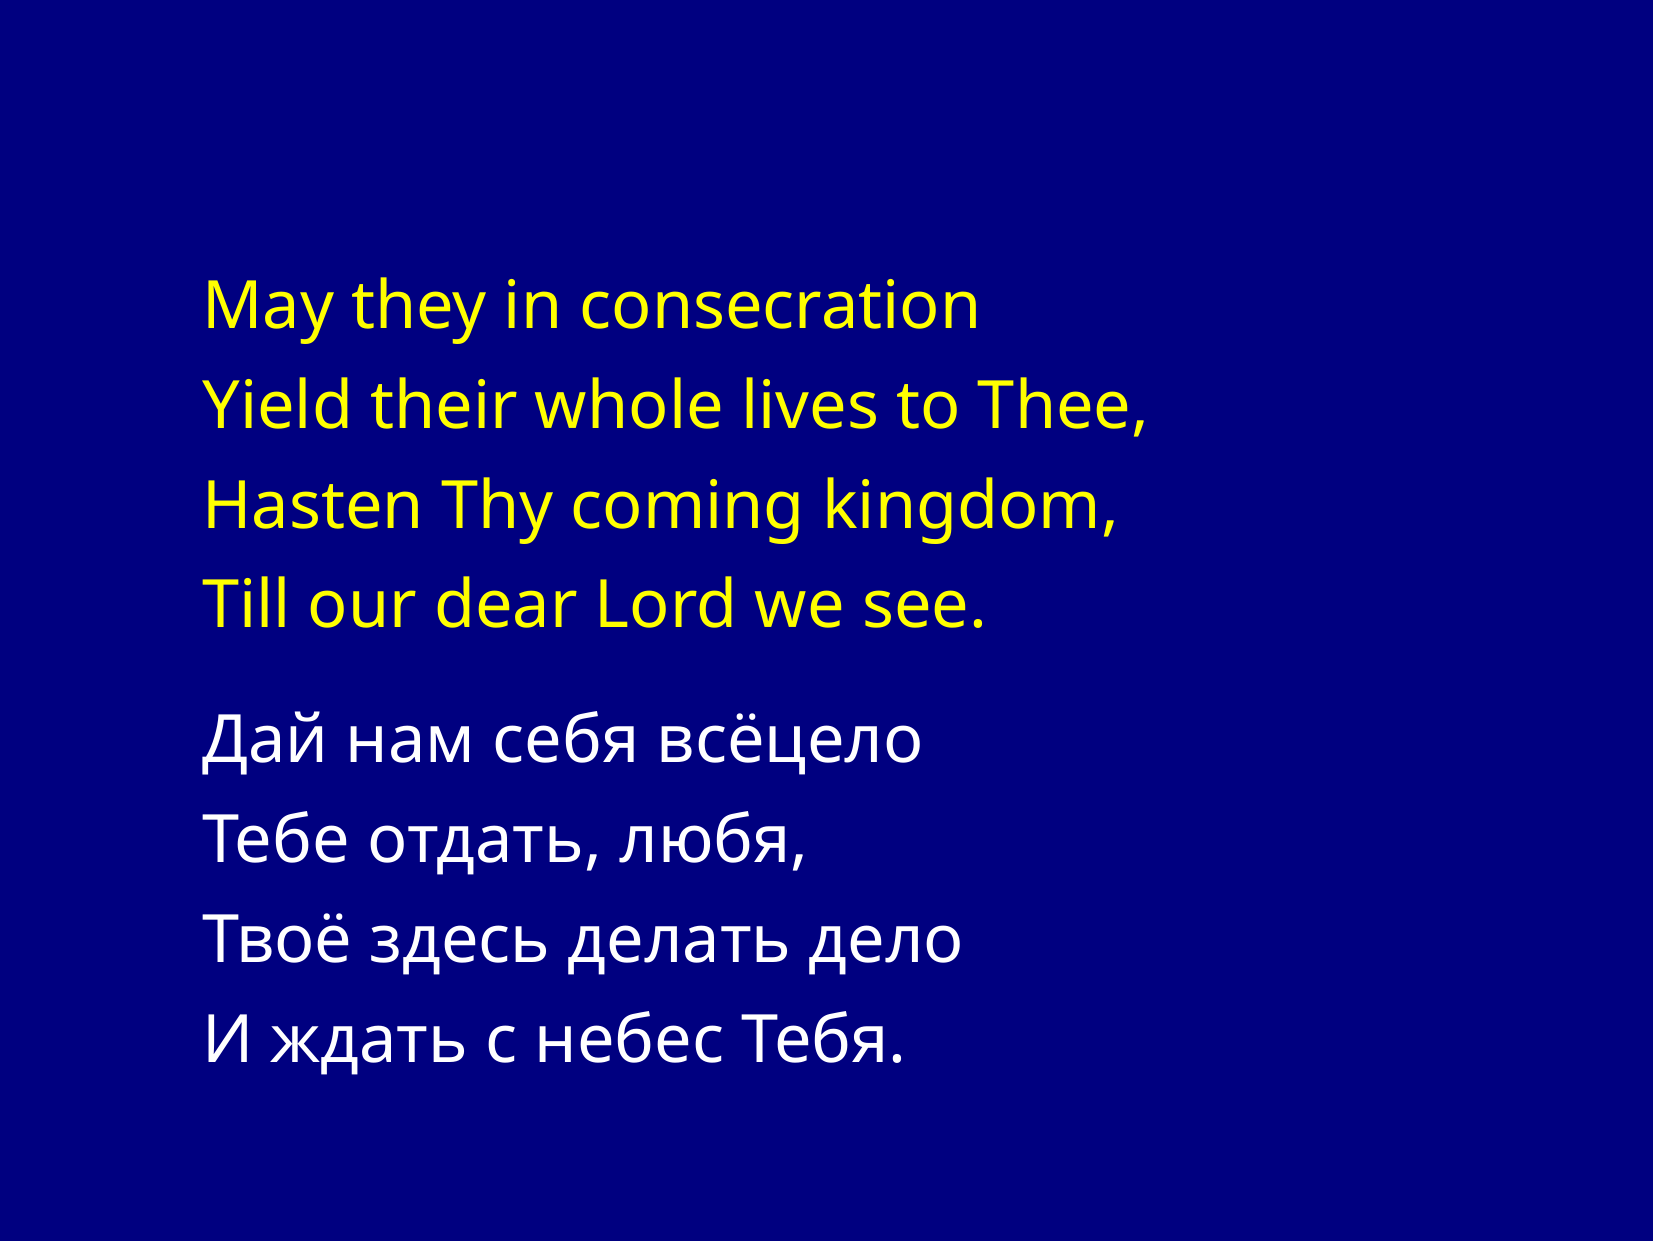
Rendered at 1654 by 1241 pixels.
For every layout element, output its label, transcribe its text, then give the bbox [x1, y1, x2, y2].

text_box Дай нам себя всёцело Тебе отдать, любя, Твоё здесь делать дело И ждать с небес Тебя. [75, 675, 1576, 1163]
text_box May they in consecration Yield their whole lives to Thee, Hasten Thy coming kingdom, Till our dear Lord we see. [75, 150, 1576, 638]
